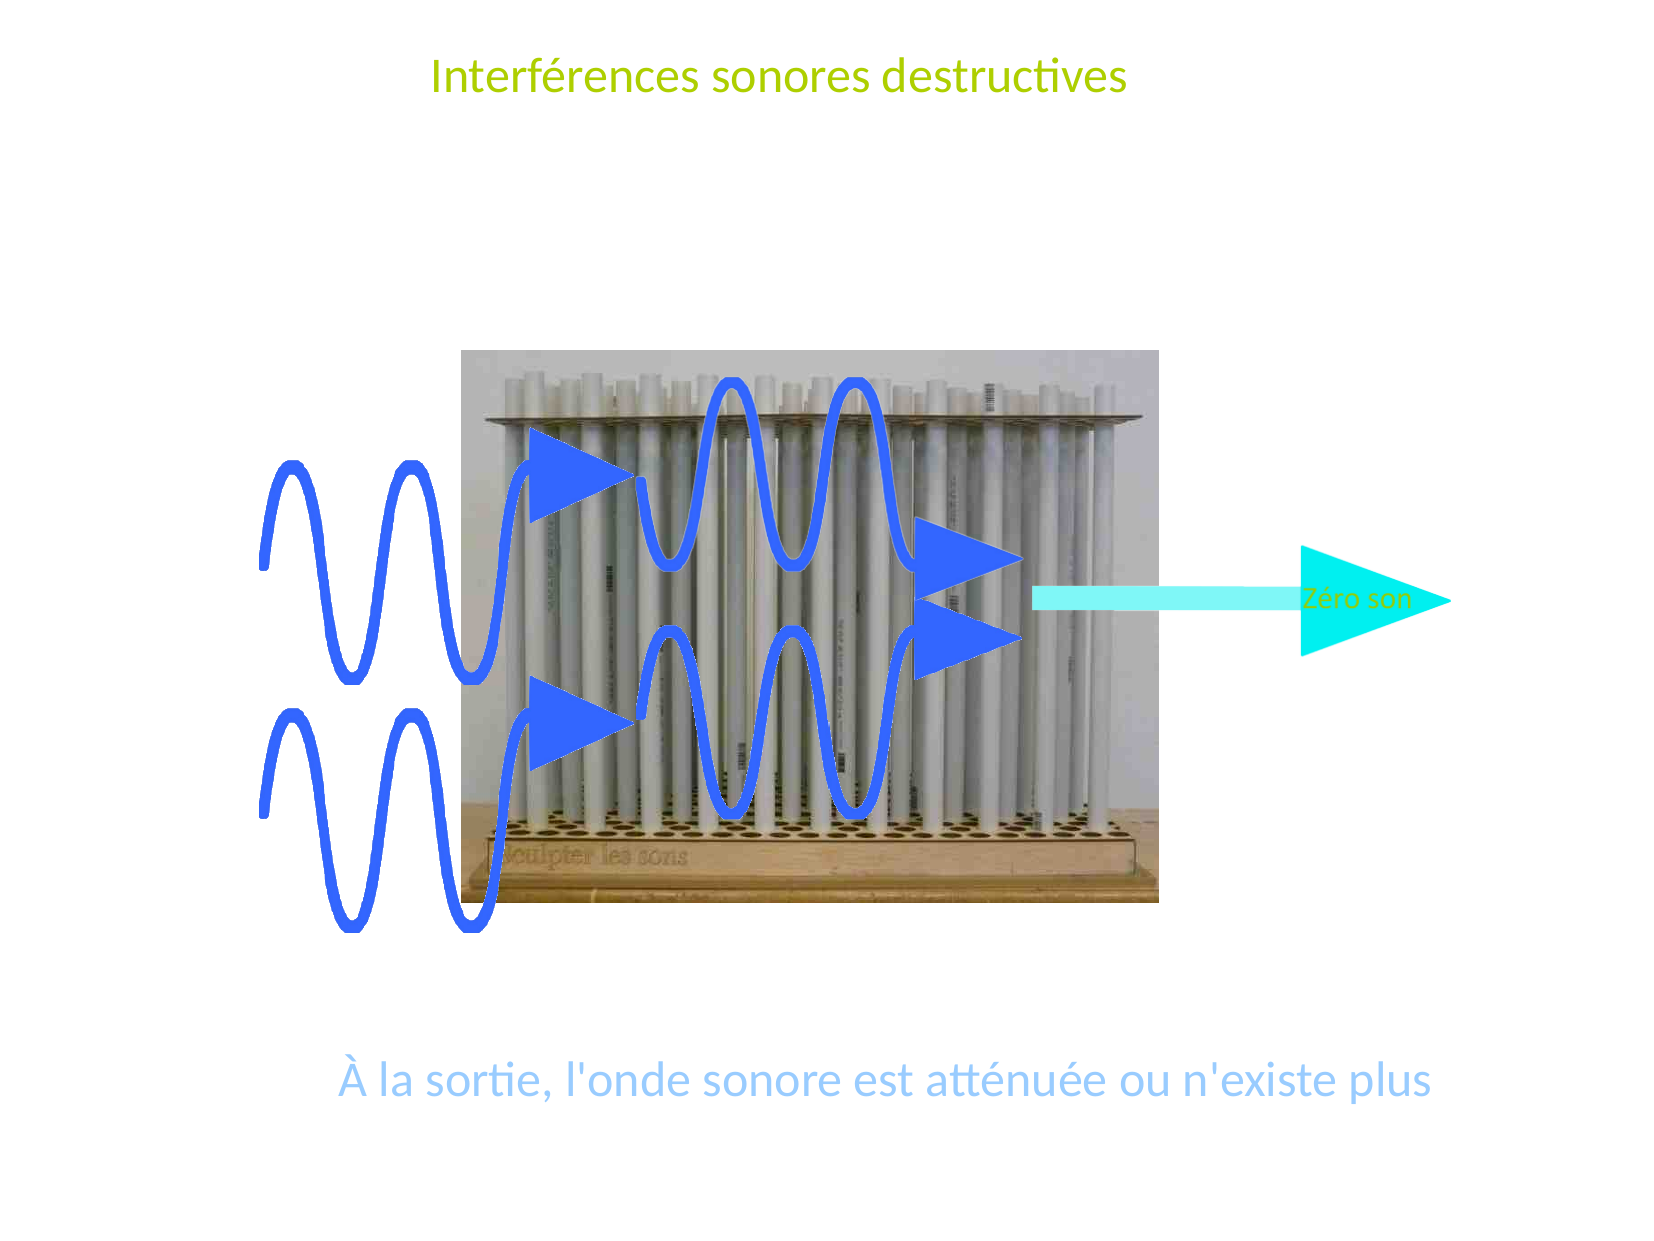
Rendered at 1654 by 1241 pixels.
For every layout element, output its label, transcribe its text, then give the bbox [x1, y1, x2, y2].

text_box Interférences sonores destructives [224, 47, 1335, 144]
picture [255, 350, 1468, 957]
text_box À la sortie, l'onde sonore est atténuée ou n'existe plus [318, 1051, 1453, 1189]
